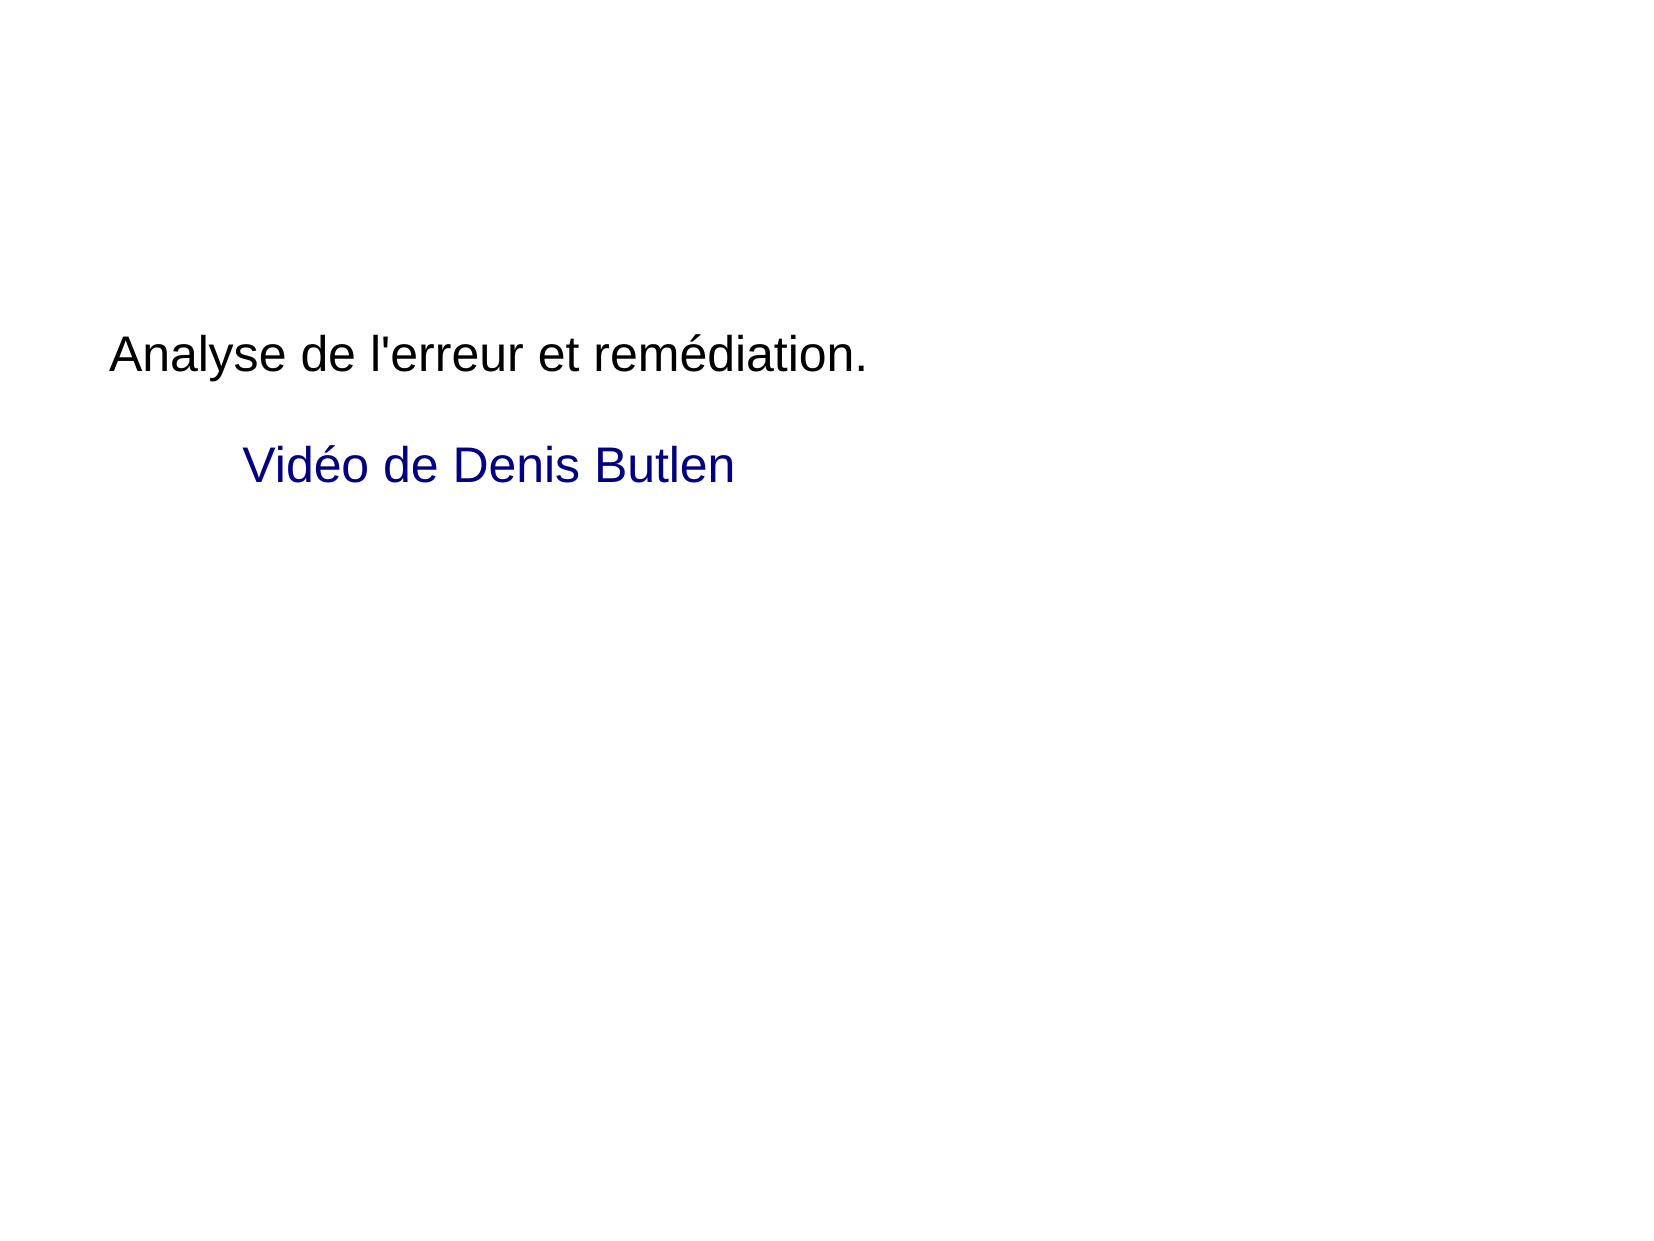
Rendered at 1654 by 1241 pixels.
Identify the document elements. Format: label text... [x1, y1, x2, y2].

text_box Analyse de l'erreur et remédiation. Vidéo de Denis Butlen [94, 318, 1564, 1030]
